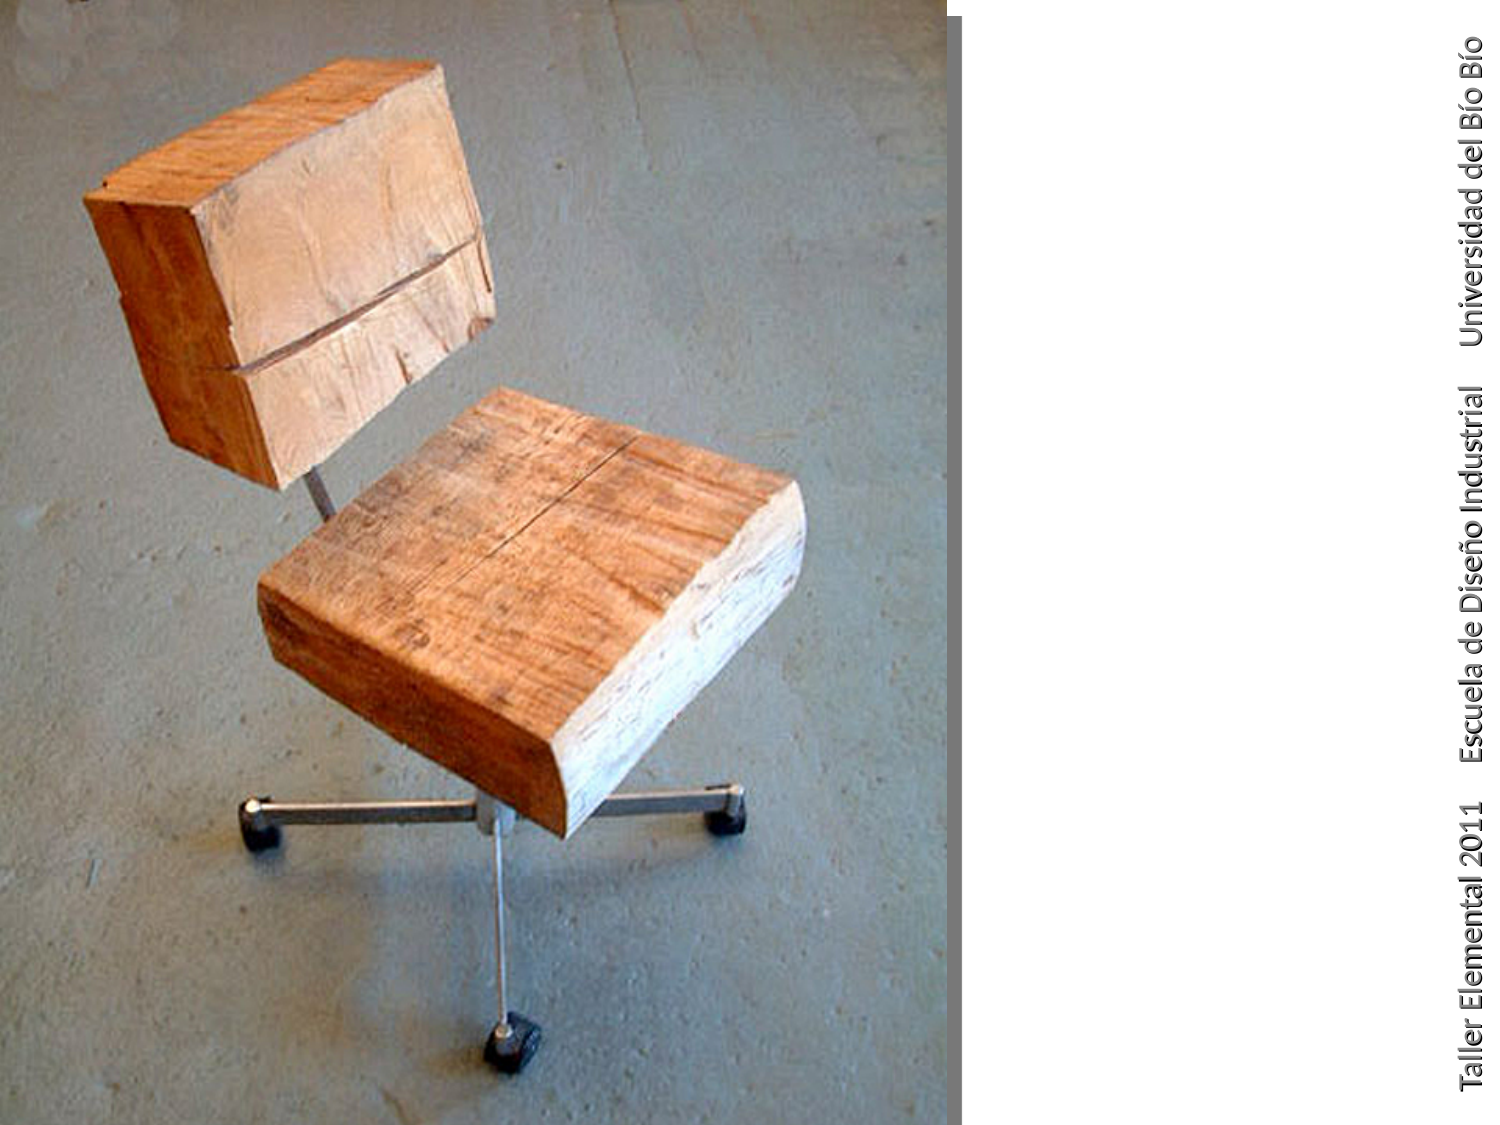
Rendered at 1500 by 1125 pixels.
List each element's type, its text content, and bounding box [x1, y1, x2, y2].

picture [0, 0, 947, 1125]
text_box Taller Elemental 2011 Escuela de Diseño Industrial Universidad del Bío Bío [1435, 0, 1500, 1106]
